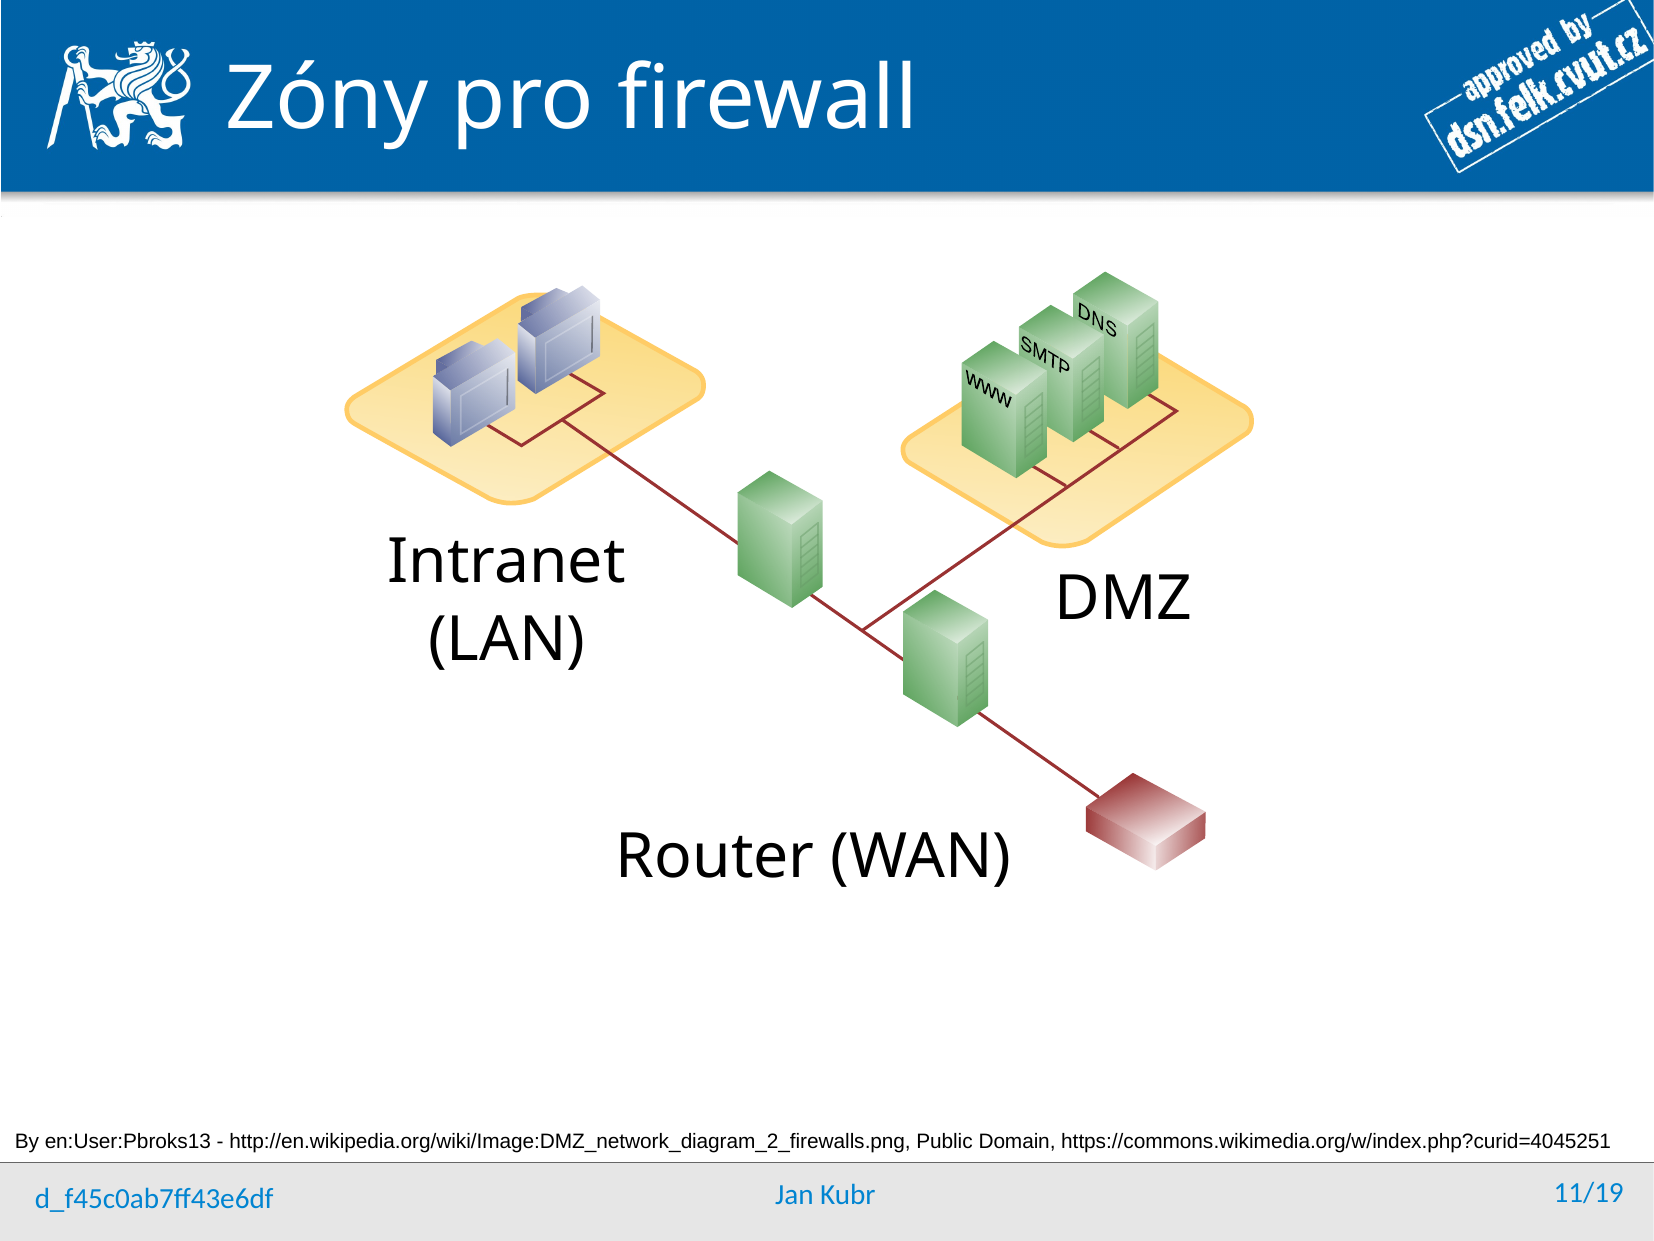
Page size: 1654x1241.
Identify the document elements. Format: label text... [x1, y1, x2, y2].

title Zóny pro firewall [225, 0, 1426, 188]
picture [337, 267, 1339, 910]
picture [1, 0, 1654, 217]
text_box By en:User:Pbroks13 - http://en.wikipedia.org/wiki/Image:DMZ_network_diagram_2_firewalls.png, Public Domain, https://commons.wikimedia.org/w/index.php?curid=4045251 [0, 1122, 1648, 1162]
